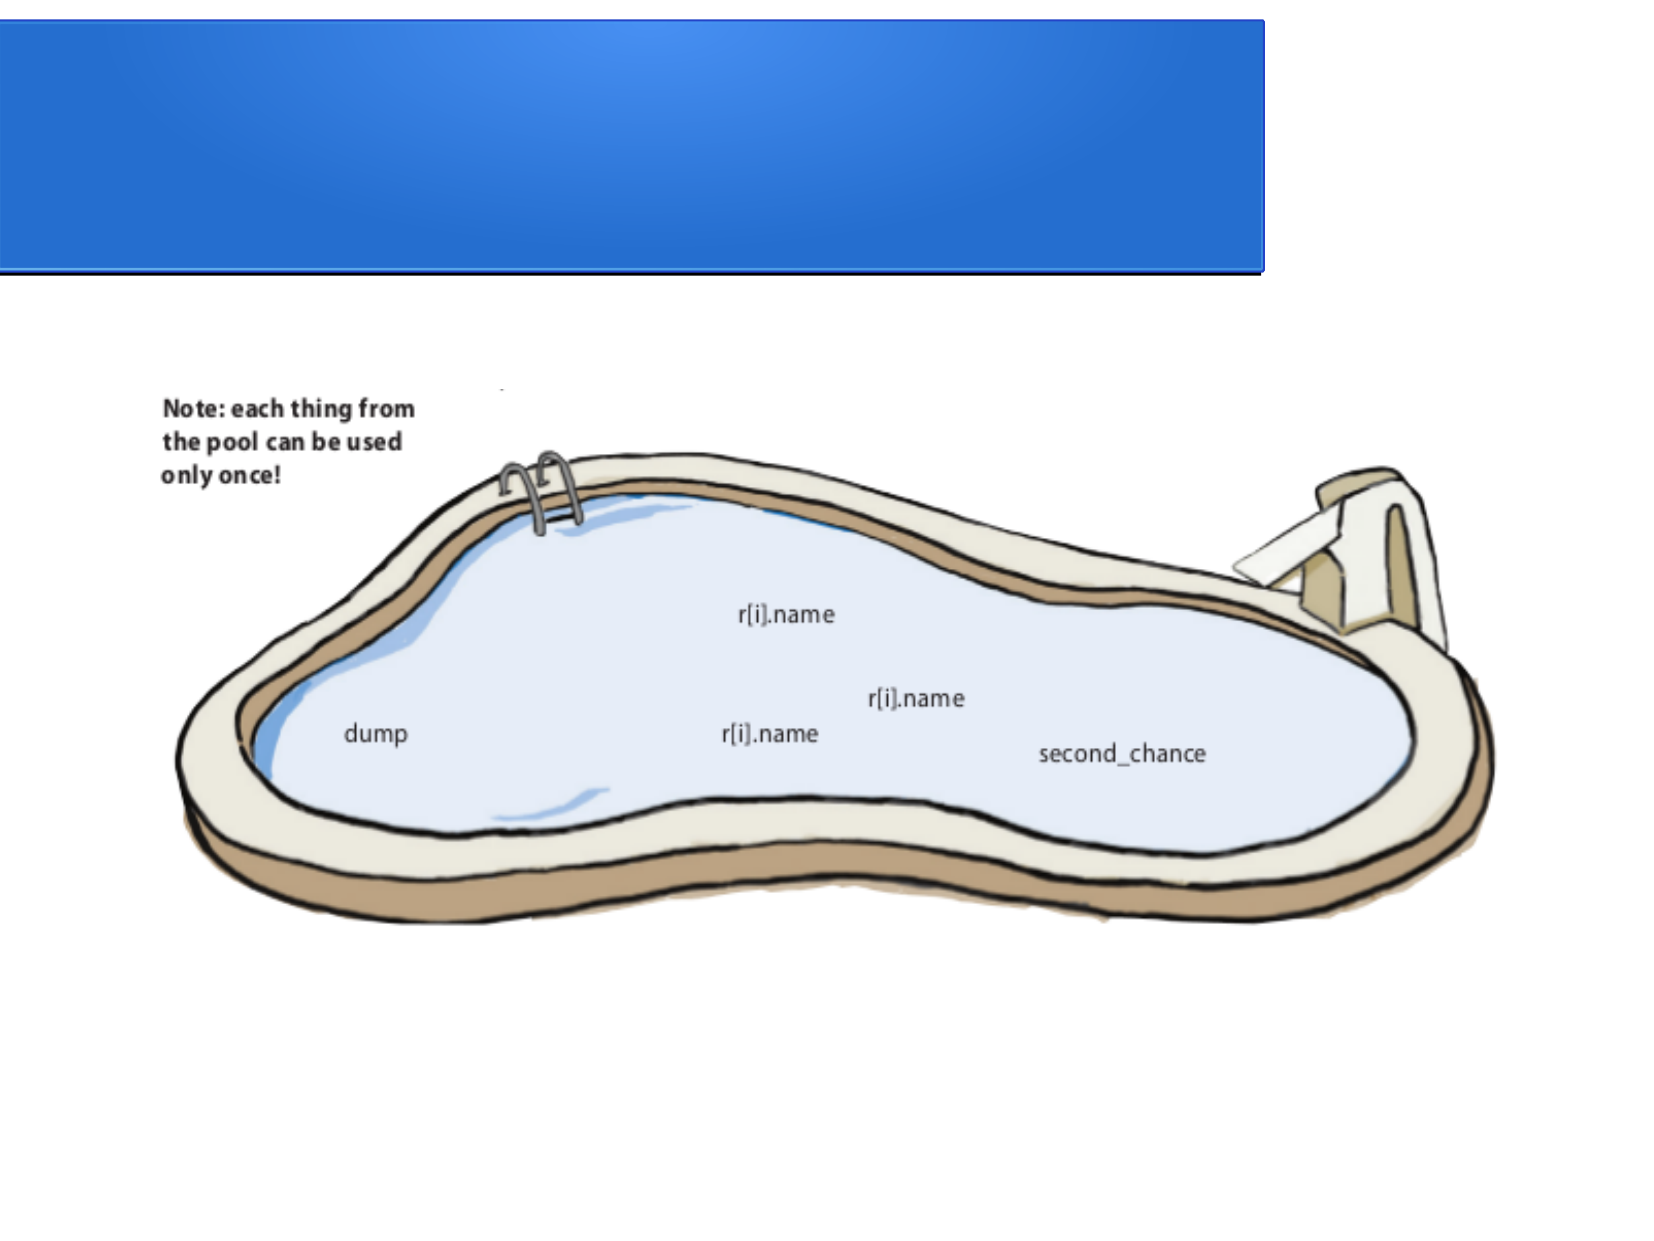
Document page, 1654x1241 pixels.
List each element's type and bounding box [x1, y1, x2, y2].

picture [153, 389, 1524, 957]
